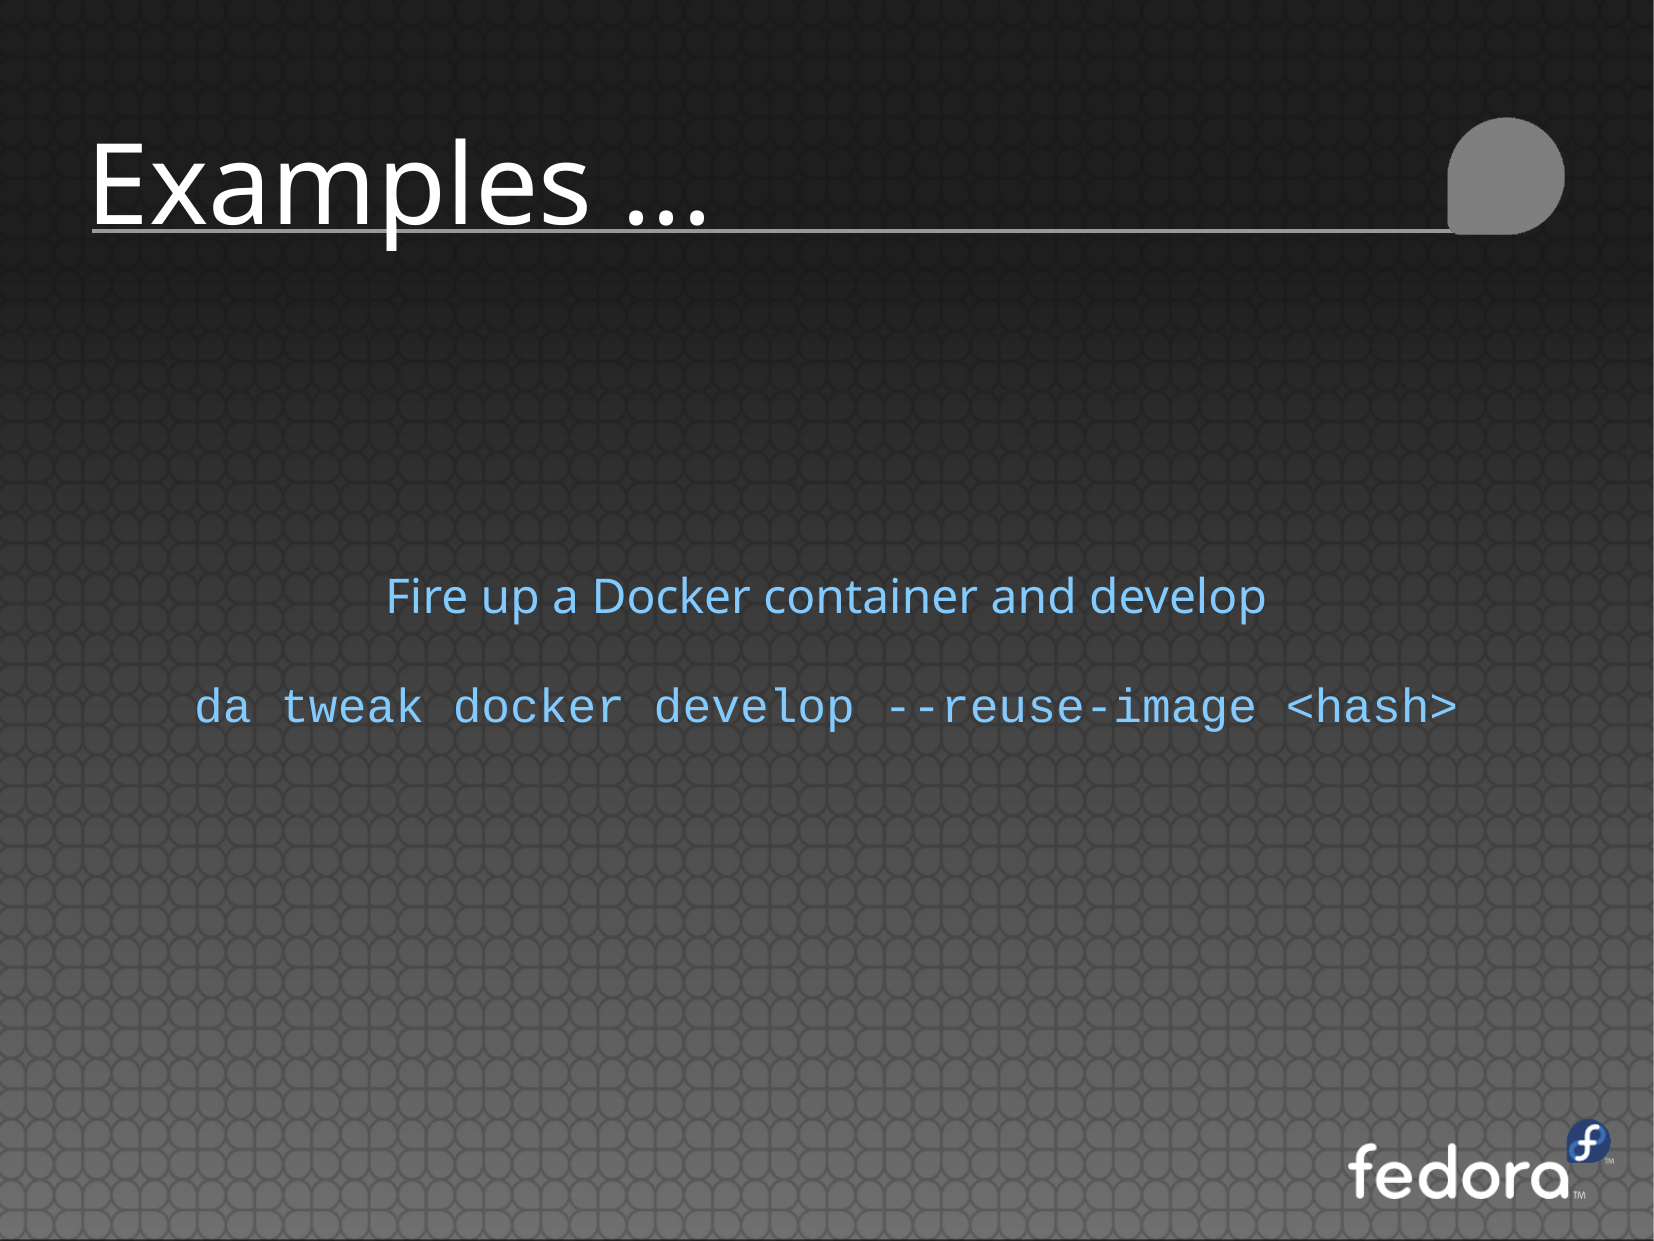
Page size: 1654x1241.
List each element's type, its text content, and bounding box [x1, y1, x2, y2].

picture [0, 0, 1654, 1241]
title Examples ... [86, 109, 1576, 253]
subtitle Fire up a Docker container and develop da tweak docker develop --reuse-image <hash> [82, 290, 1571, 1010]
